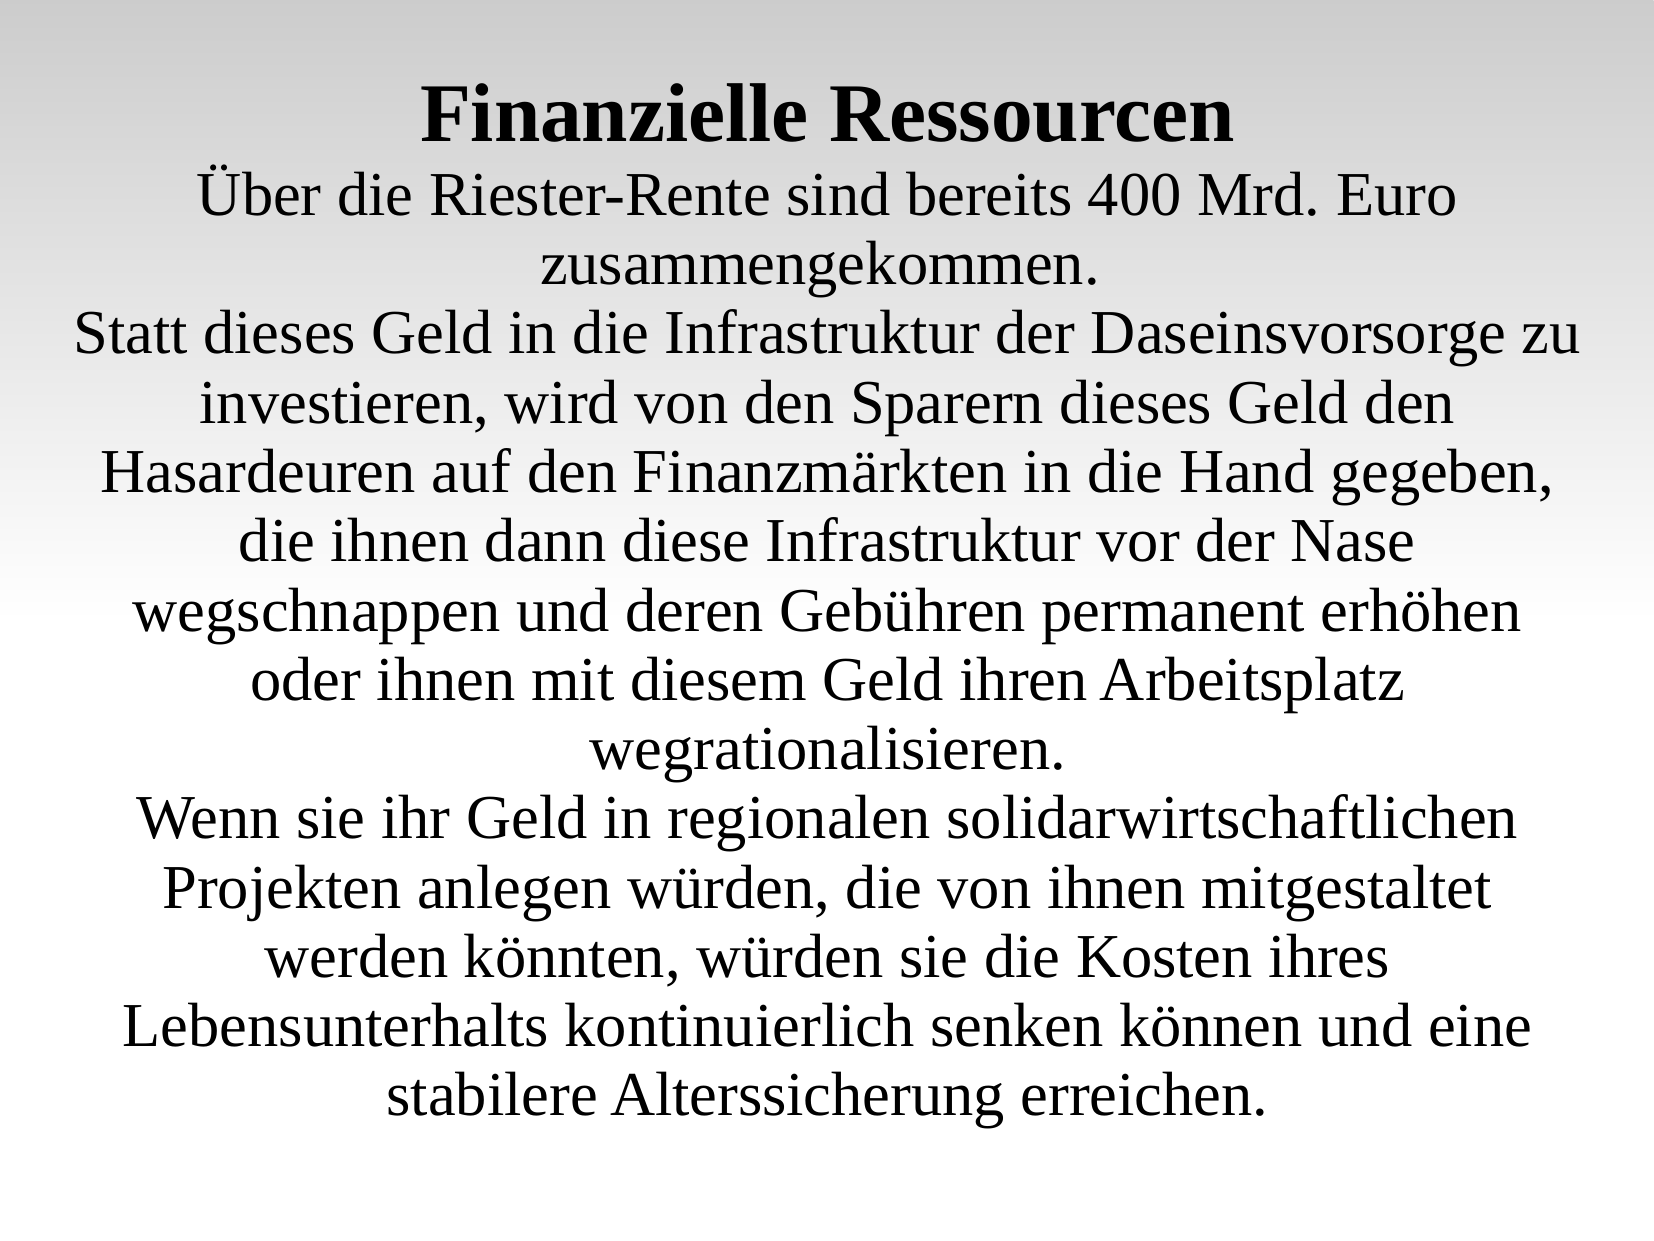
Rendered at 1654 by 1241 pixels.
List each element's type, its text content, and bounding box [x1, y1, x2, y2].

text_box Finanzielle Ressourcen Über die Riester-Rente sind bereits 400 Mrd. Euro zusammengekommen. Statt dieses Geld in die Infrastruktur der Daseinsvorsorge zu investieren, wird von den Sparern dieses Geld den Hasardeuren auf den Finanzmärkten in die Hand gegeben, die ihnen dann diese Infrastruktur vor der Nase wegschnappen und deren Gebühren permanent erhöhen oder ihnen mit diesem Geld ihren Arbeitsplatz wegrationalisieren. Wenn sie ihr Geld in regionalen solidarwirtschaftlichen Projekten anlegen würden, die von ihnen mitgestaltet werden könnten, würden sie die Kosten ihres Lebensunterhalts kontinuierlich senken können und eine stabilere Alterssicherung erreichen. [59, 59, 1601, 1137]
